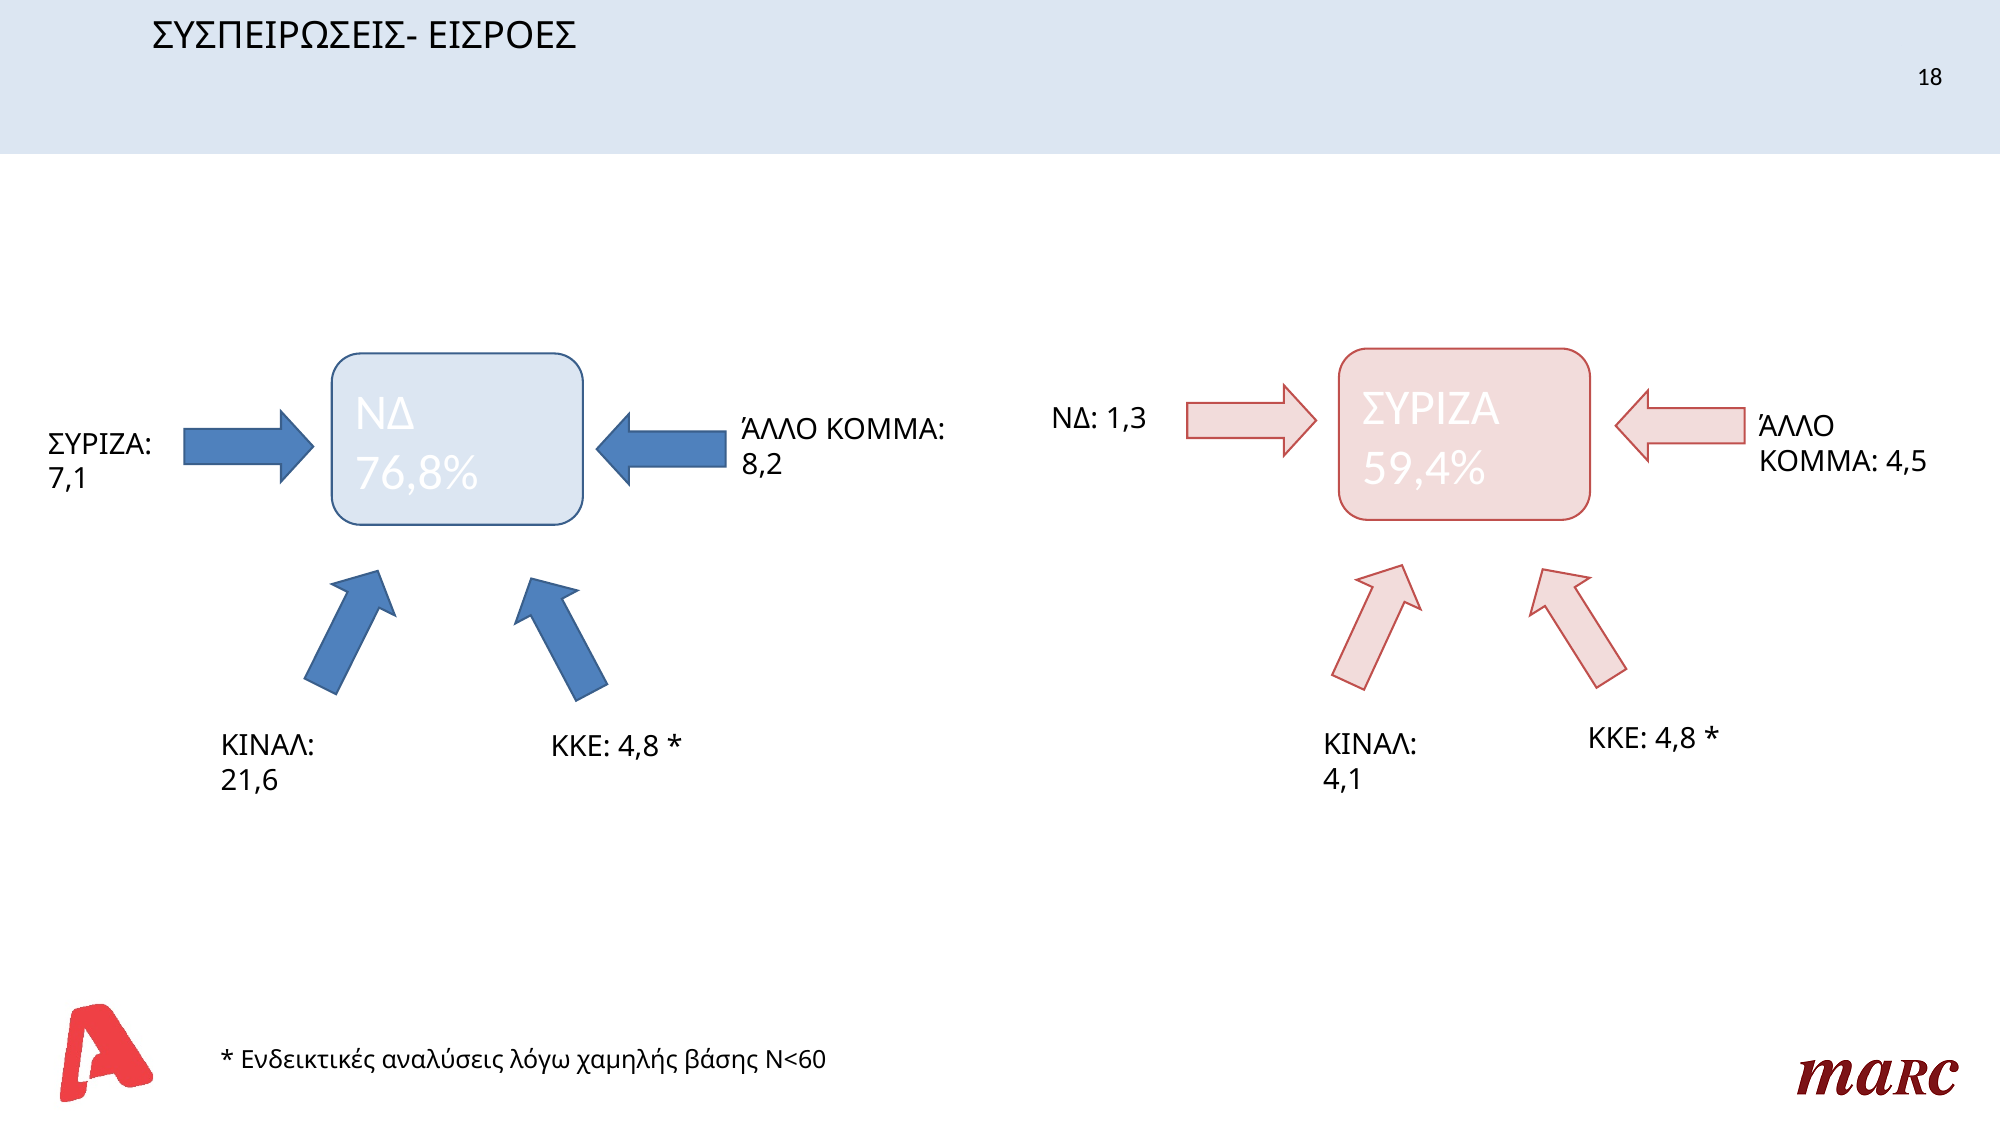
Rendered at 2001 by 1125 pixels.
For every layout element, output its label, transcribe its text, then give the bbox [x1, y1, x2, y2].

text_box ΚΚΕ: 4,8 * [535, 719, 738, 770]
text_box [596, 413, 726, 485]
text_box [1530, 569, 1627, 688]
text_box ΆΛΛΟ ΚΟΜΜΑ: 4,5 [1744, 400, 1970, 486]
text_box <αριθμός> [1863, 9, 1998, 142]
text_box ΣΥΡΙΖΑ 59,4% [1338, 348, 1591, 520]
text_box ΚΚΕ: 4,8 * [1572, 712, 1775, 763]
text_box [304, 570, 395, 695]
picture [0, 978, 201, 1121]
text_box ΣΥΡΙΖΑ: 7,1 [33, 417, 186, 503]
text_box ΝΔ 76,8% [331, 353, 583, 525]
text_box [515, 578, 608, 701]
text_box [1615, 390, 1745, 461]
title ΣΥΣΠΕΙΡΩΣΕΙΣ- ΕΙΣΡΟΕΣ [137, 9, 1863, 142]
text_box ΚΙΝΑΛ: 4,1 [1308, 717, 1475, 803]
text_box ΆΛΛΟ ΚΟΜΜΑ: 8,2 [726, 402, 962, 488]
text_box * Ενδεικτικές αναλύσεις λόγω χαμηλής βάσης Ν<60 [205, 1035, 949, 1081]
text_box [1332, 565, 1421, 690]
picture [1784, 1049, 1972, 1103]
text_box ΚΙΝΑΛ: 21,6 [205, 718, 372, 804]
text_box [186, 411, 314, 482]
text_box [1189, 385, 1317, 456]
text_box ΝΔ: 1,3 [1036, 391, 1189, 442]
